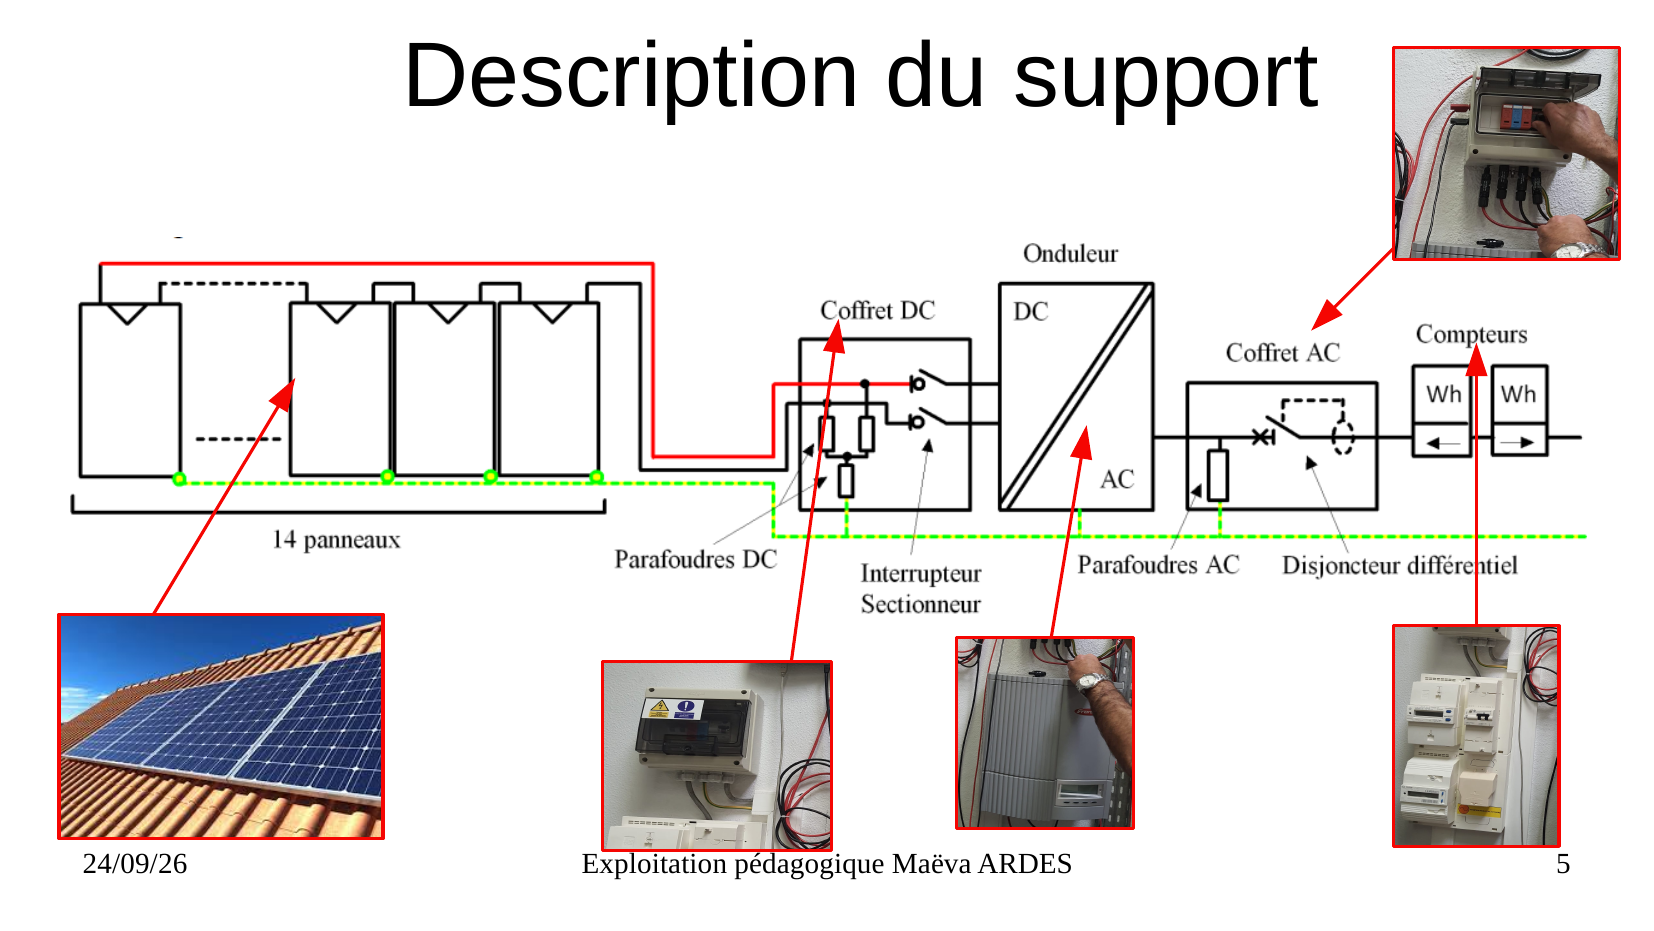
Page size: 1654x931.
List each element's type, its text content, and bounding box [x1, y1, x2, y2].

picture [604, 663, 830, 849]
picture [1395, 49, 1618, 258]
picture [61, 616, 381, 837]
picture [59, 237, 1597, 626]
list Description du support [212, 23, 1465, 154]
picture [958, 639, 1132, 827]
picture [1395, 627, 1557, 845]
